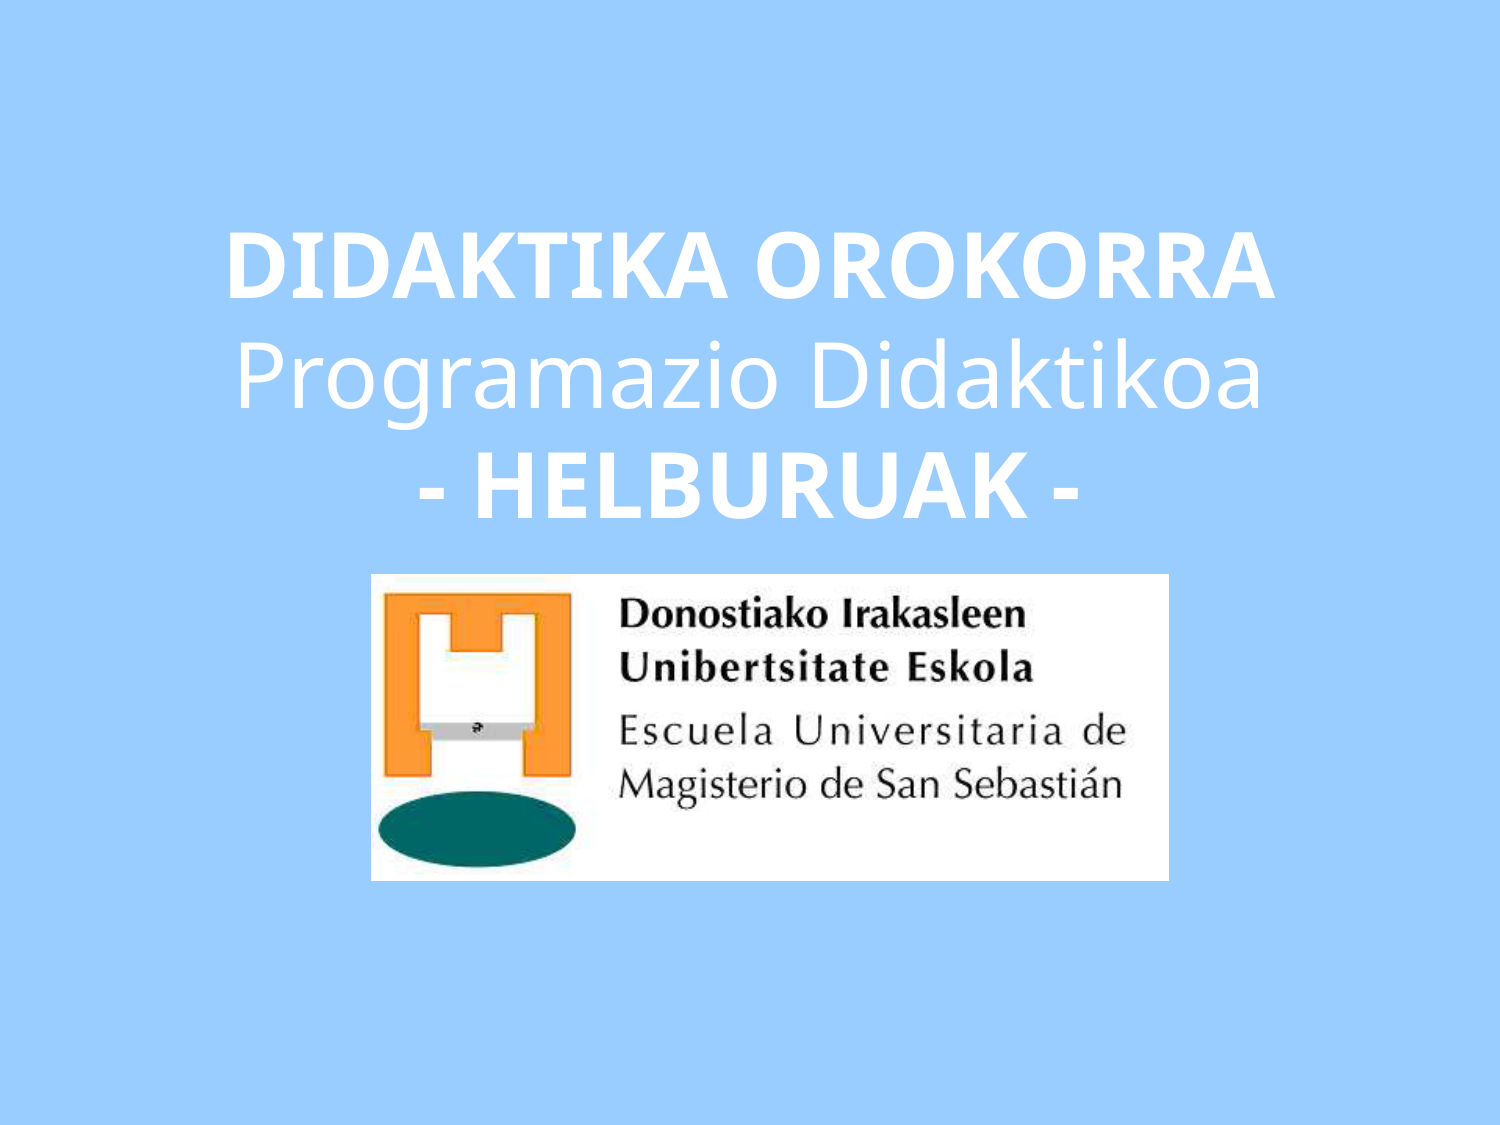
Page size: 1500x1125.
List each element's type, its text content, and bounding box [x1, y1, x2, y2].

picture [371, 574, 1169, 881]
title DIDAKTIKA OROKORRA Programazio Didaktikoa - HELBURUAK - [112, 90, 1388, 450]
